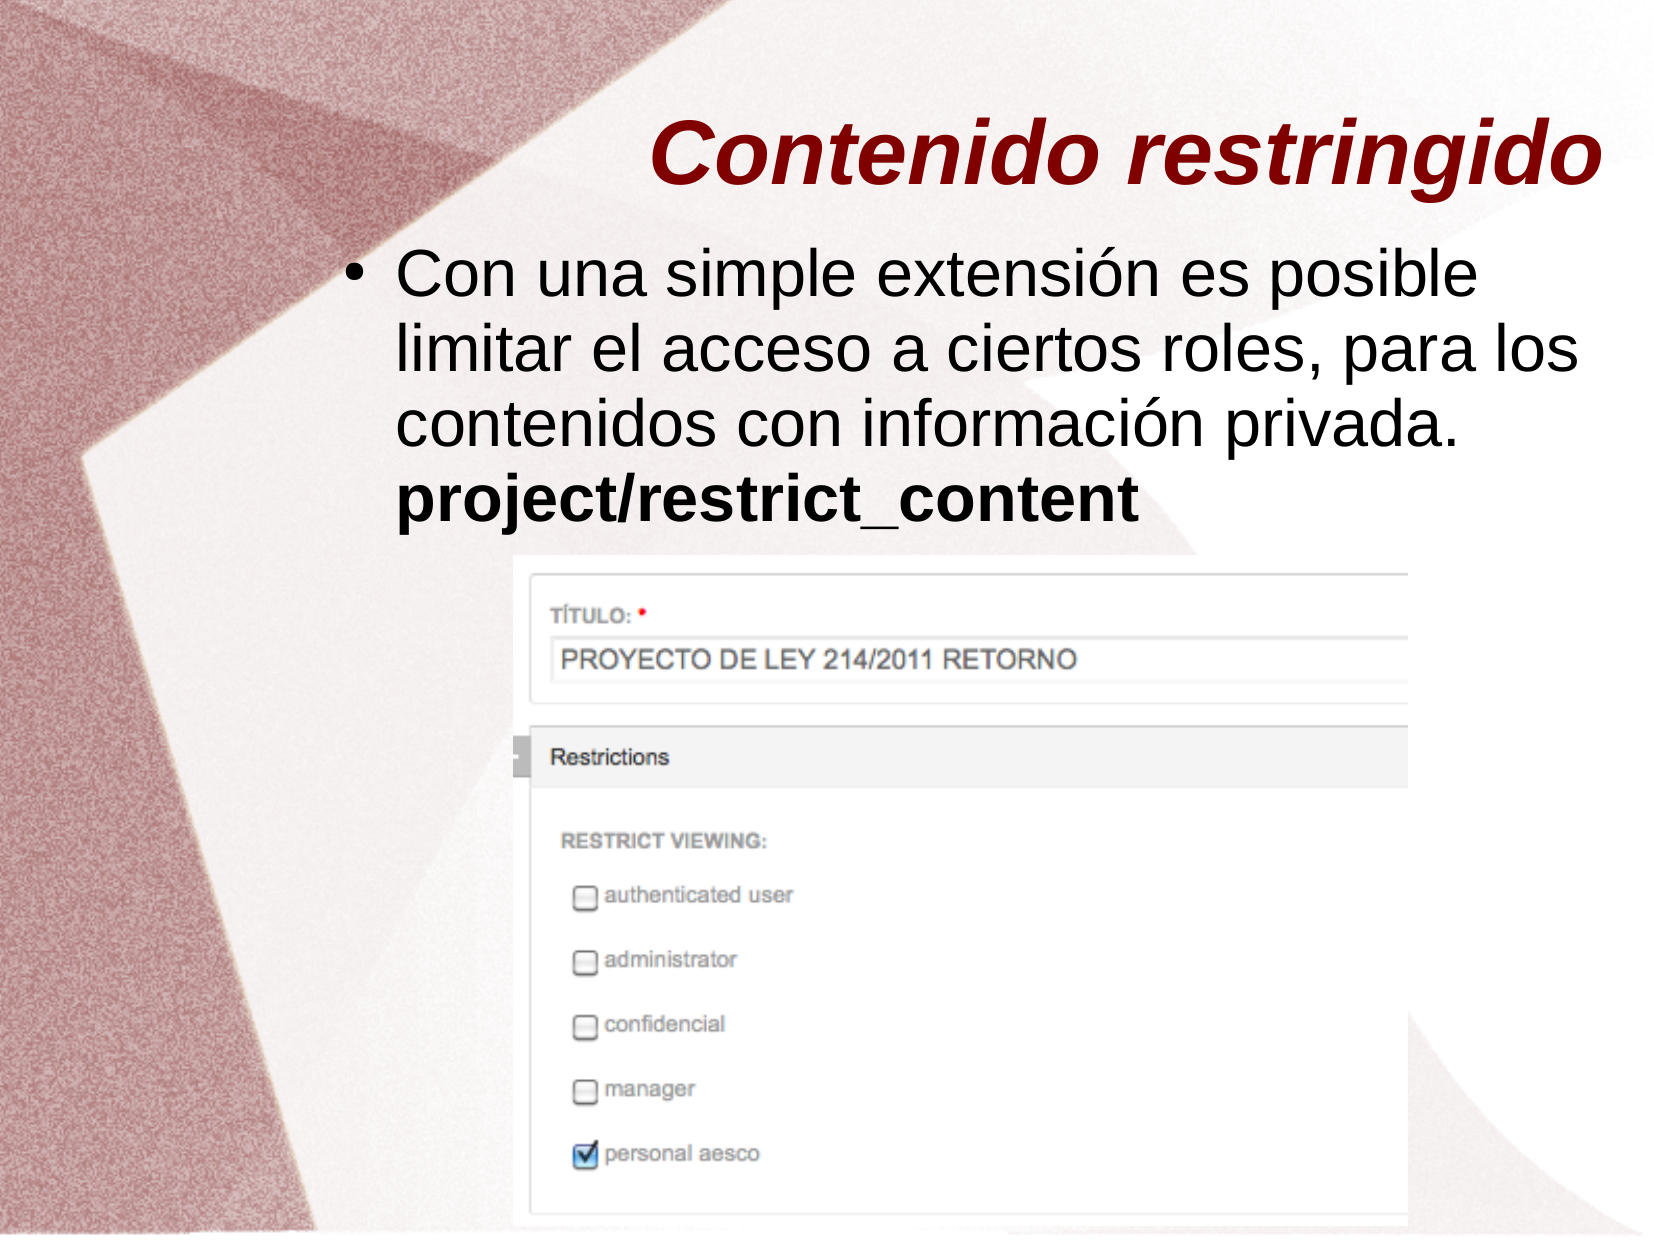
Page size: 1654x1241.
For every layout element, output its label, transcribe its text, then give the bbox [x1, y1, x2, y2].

title Contenido restringido [596, 49, 1607, 257]
picture [513, 555, 1408, 1226]
list Con una simple extensión es posible limitar el acceso a ciertos roles, para los contenidos con información privada. project/restrict_content [324, 236, 1601, 1241]
picture [0, 0, 1654, 1241]
